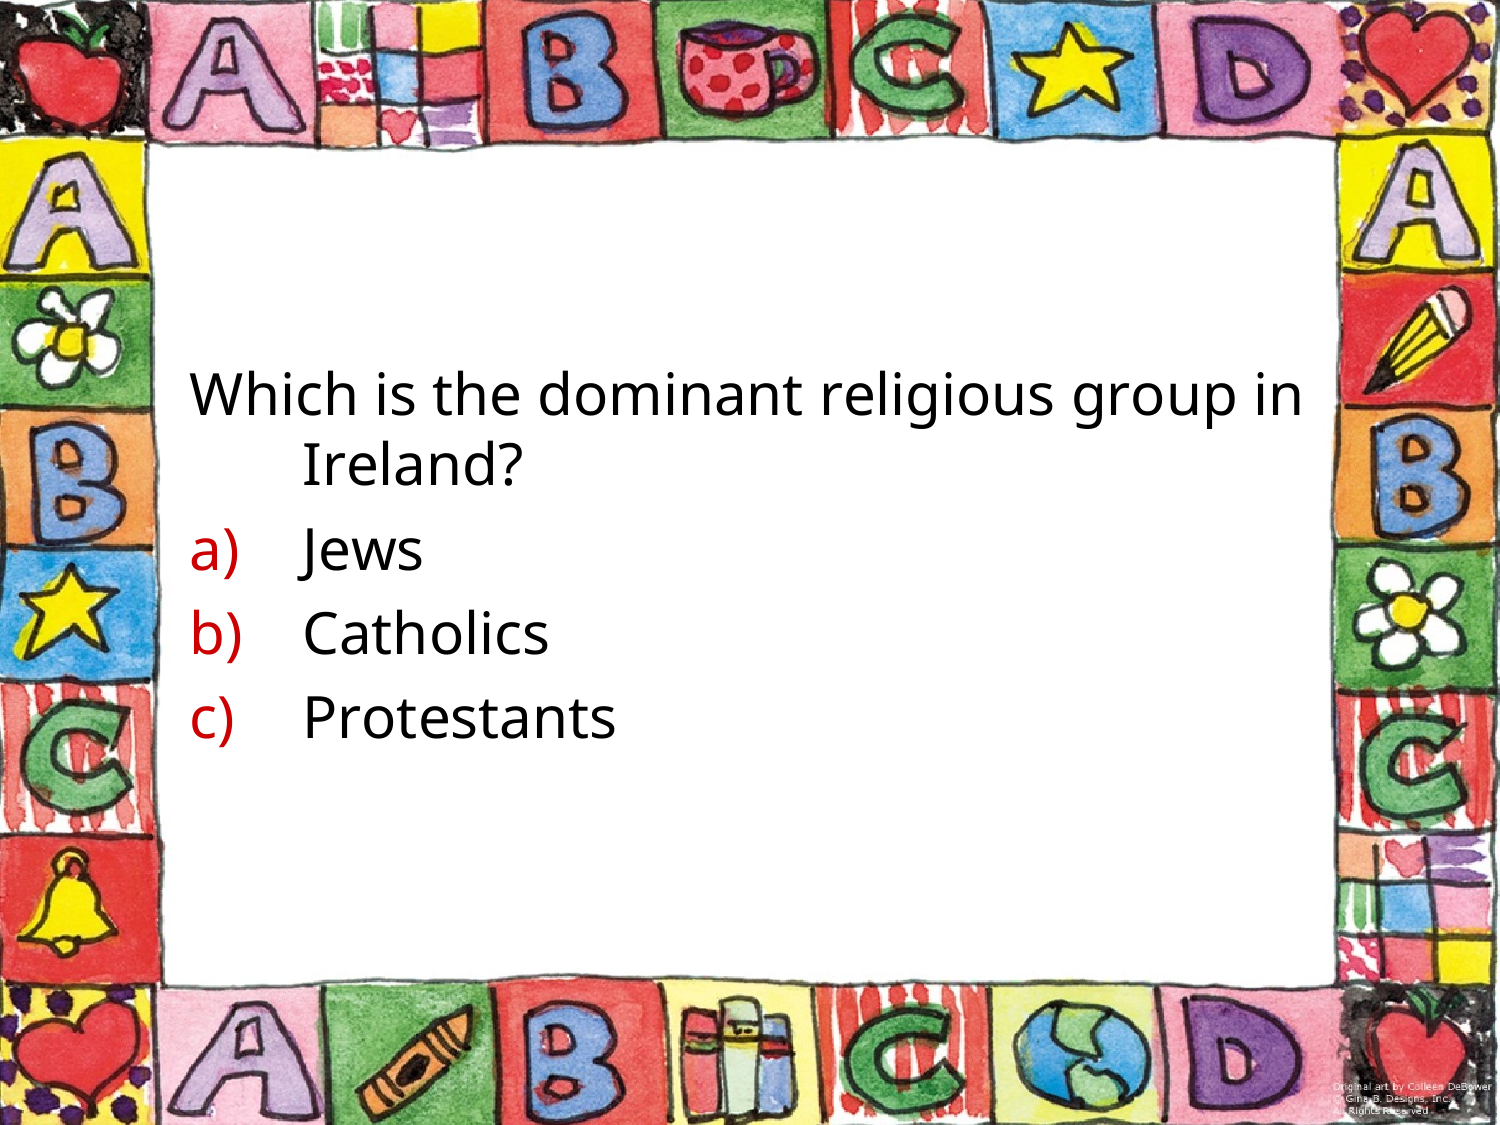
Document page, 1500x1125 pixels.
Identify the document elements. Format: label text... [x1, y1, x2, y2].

picture [0, 0, 1500, 1125]
list Which is the dominant religious group in Ireland? Jews Catholics Protestants [174, 350, 1326, 951]
